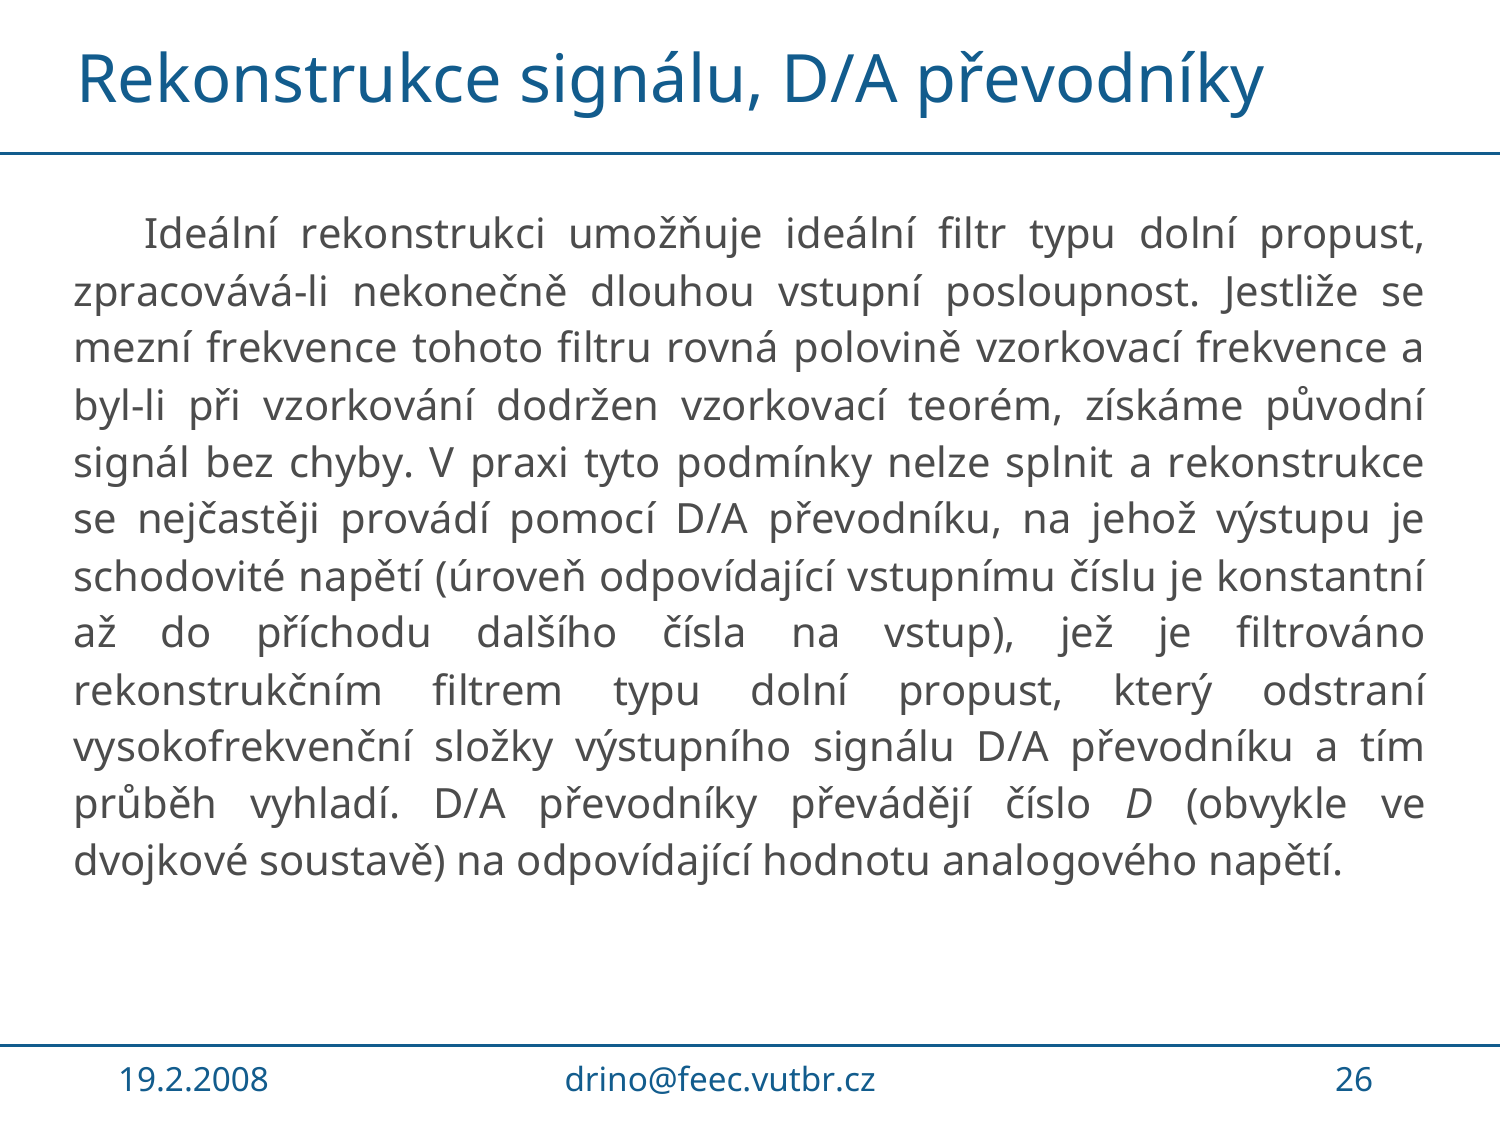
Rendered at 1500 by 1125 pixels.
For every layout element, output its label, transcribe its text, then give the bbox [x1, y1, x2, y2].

text_box 20 [1075, 1049, 1388, 1125]
text_box drino@feec.vutbr.cz [454, 1049, 987, 1125]
text_box 19.2.2008 [103, 1049, 432, 1125]
text_box Ideální rekonstrukci umožňuje ideální filtr typu dolní propust, zpracovává-li nekonečně dlouhou vstupní posloupnost. Jestliže se mezní frekvence tohoto filtru rovná polovině vzorkovací frekvence a byl-li při vzorkování dodržen vzorkovací teorém, získáme původní signál bez chyby. V praxi tyto podmínky nelze splnit a rekonstrukce se nejčastěji provádí pomocí D/A převodníku, na jehož výstupu je schodovité napětí (úroveň odpovídající vstupnímu číslu je konstantní až do příchodu dalšího čísla na vstup), jež je filtrováno rekonstrukčním filtrem typu dolní propust, který odstraní vysokofrekvenční složky výstupního signálu D/A převodníku a tím průběh vyhladí. D/A převodníky převádějí číslo D (obvykle ve dvojkové soustavě) na odpovídající hodnotu analogového napětí. [59, 196, 1442, 896]
title Rekonstrukce signálu, D/A převodníky [0, 0, 1500, 152]
